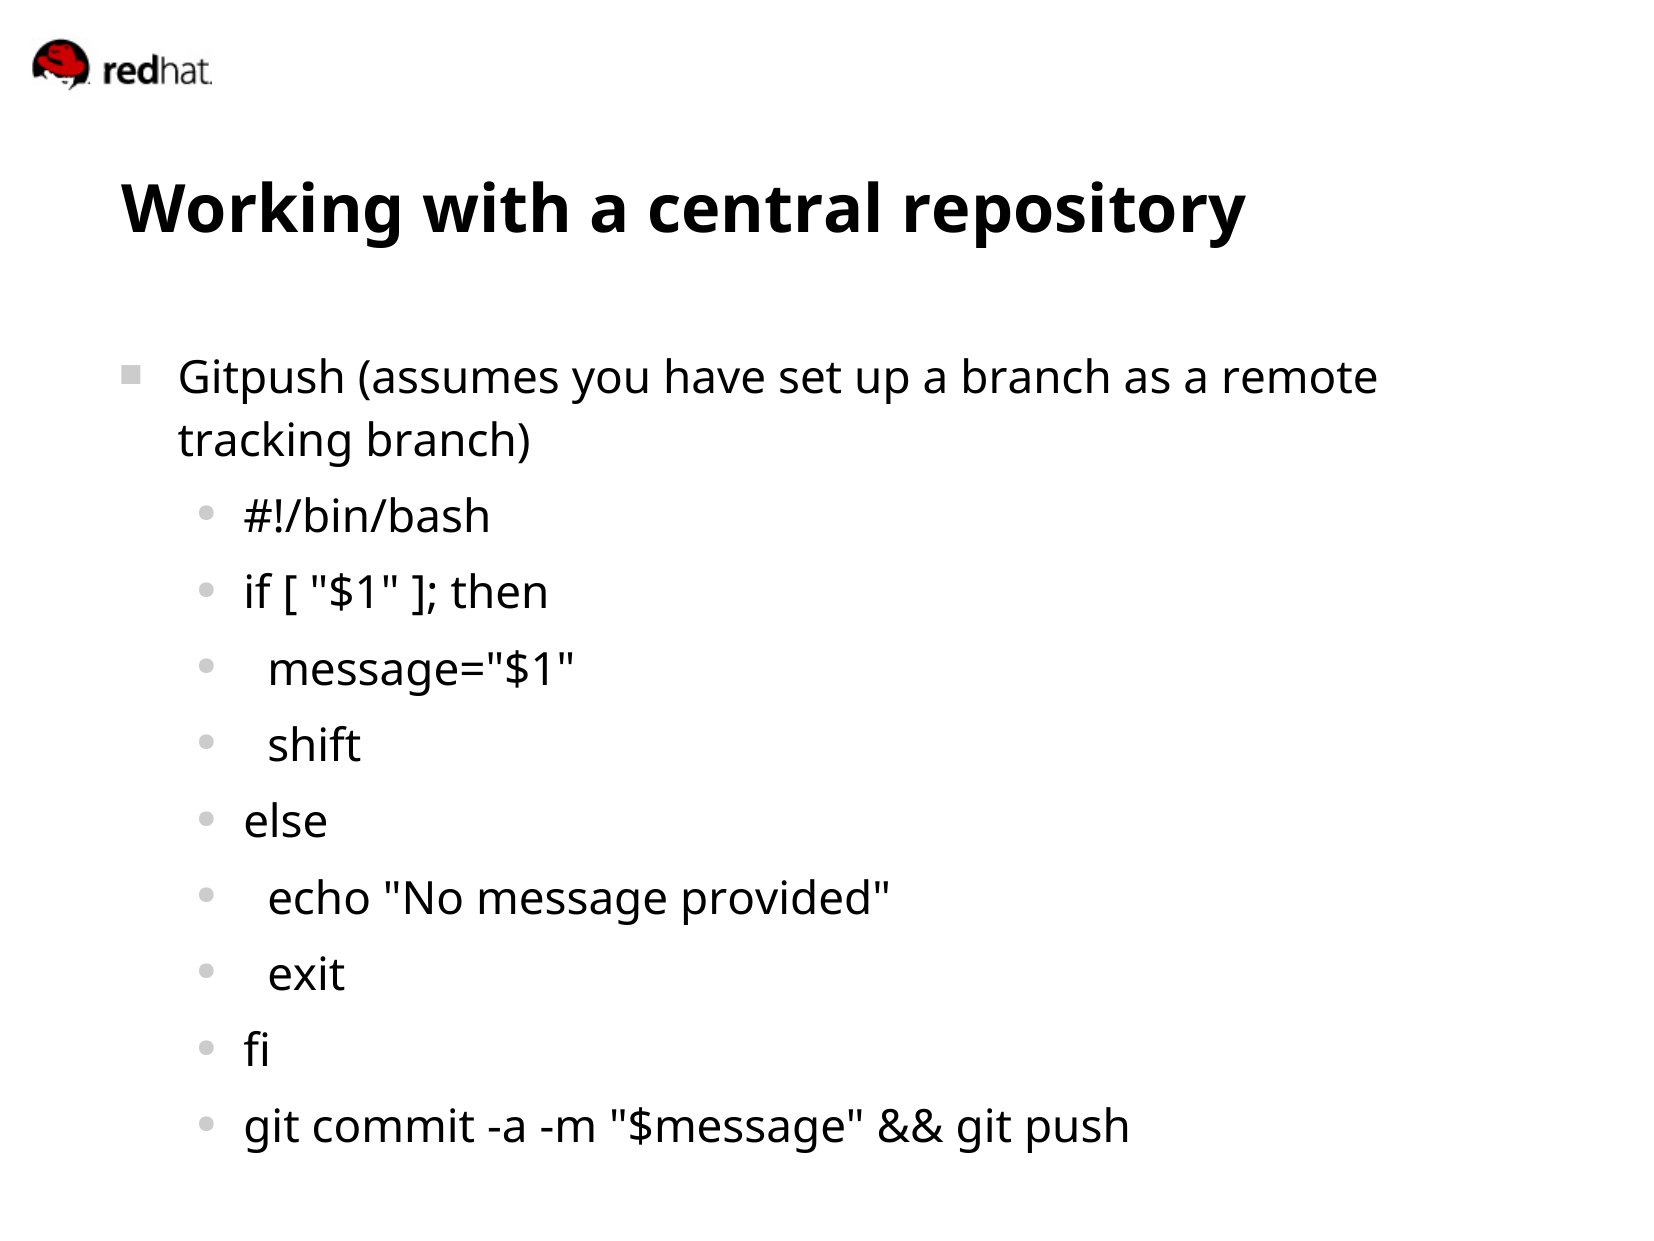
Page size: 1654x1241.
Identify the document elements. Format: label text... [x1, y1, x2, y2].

picture [31, 37, 212, 98]
list Gitpush (assumes you have set up a branch as a remote tracking branch) #!/bin/bash if [ "$1" ]; then message="$1" shift else echo "No message provided" exit fi git commit -a -m "$message" && git push [121, 344, 1534, 1127]
title Working with a central repository [121, 102, 1534, 310]
